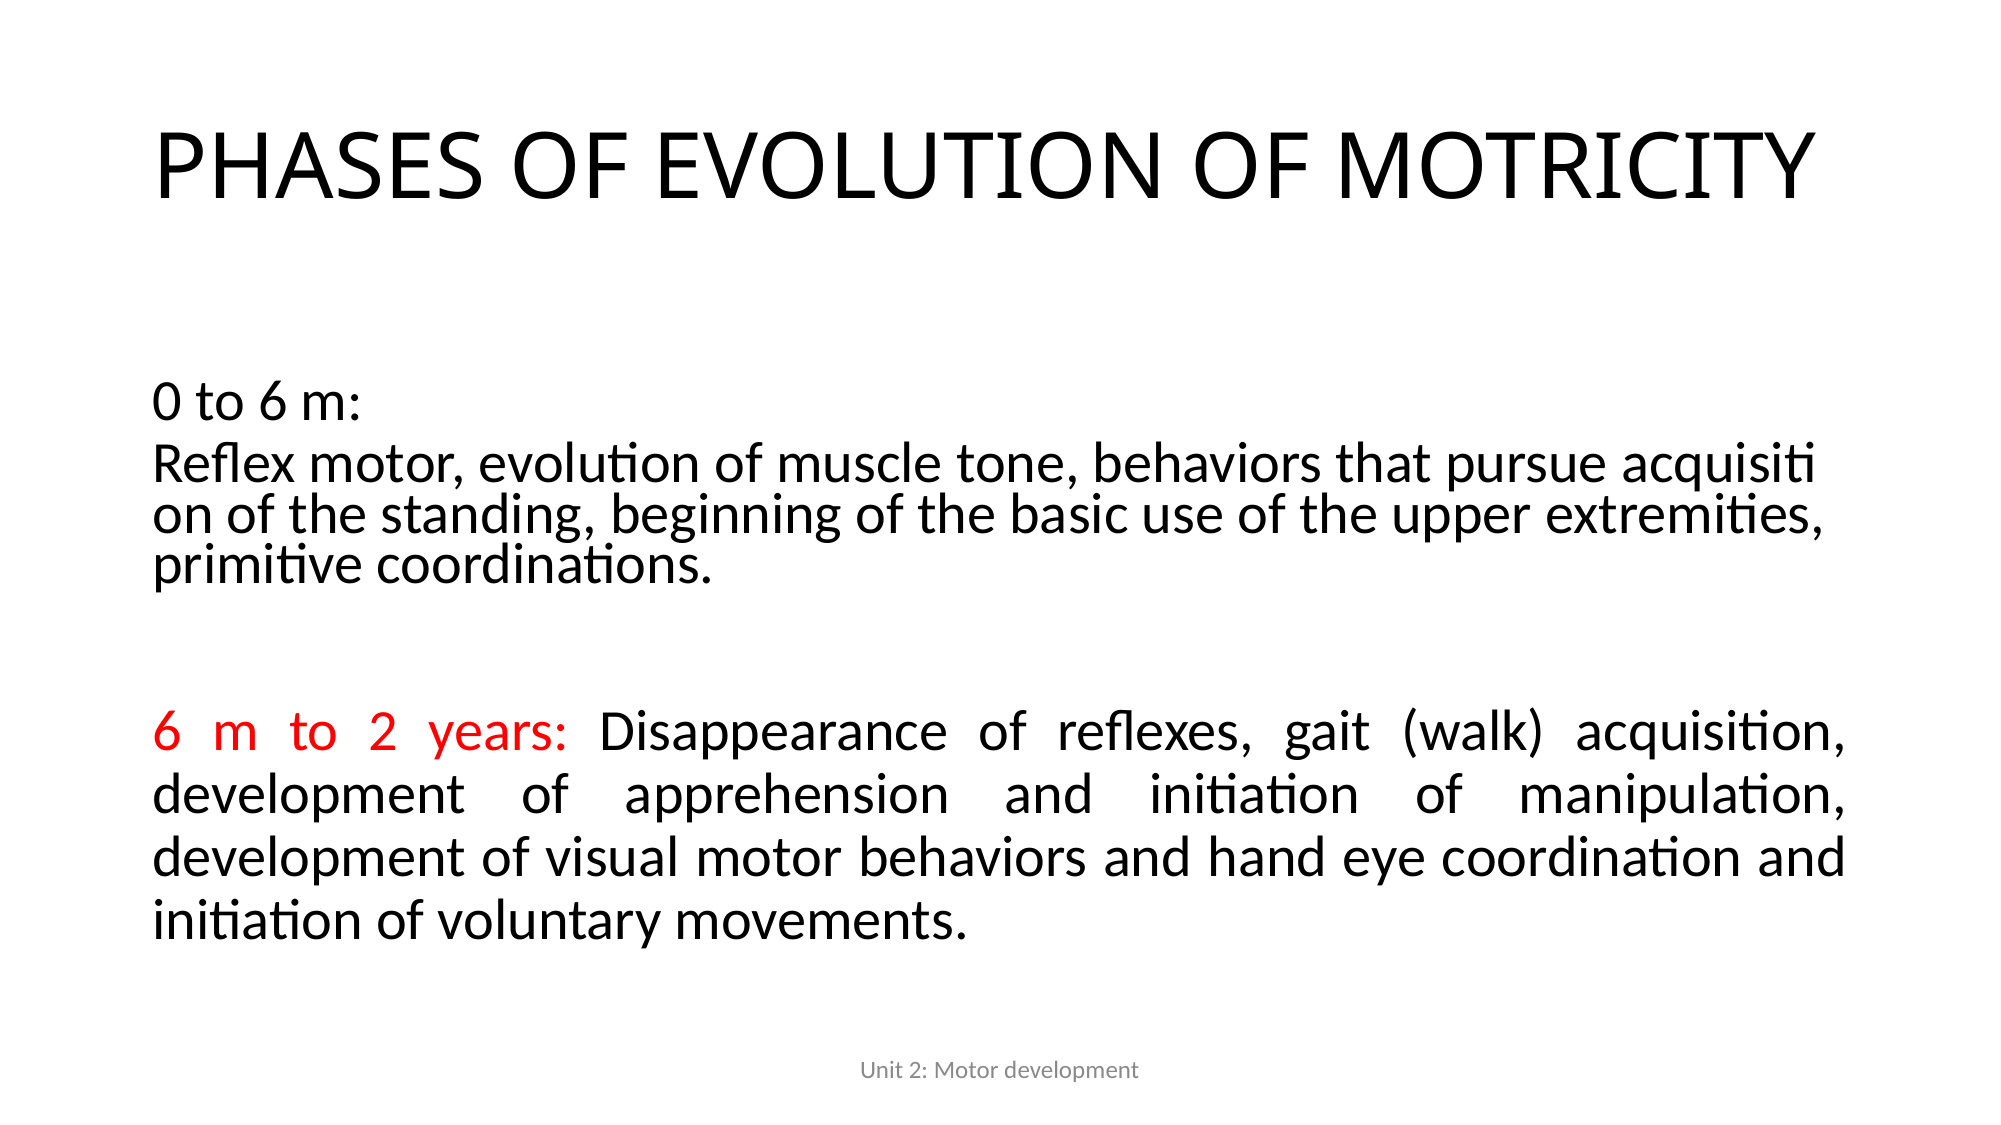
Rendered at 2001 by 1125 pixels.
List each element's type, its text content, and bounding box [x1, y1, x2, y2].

list 0 to 6 m:Reflex motor, evolution of muscle tone, behaviors that pursue acquisition of the standing, beginning of the basic use of the upper extremities, primitive coordinations. 6 m to 2 years: Disappearance of reflexes, gait (walk) acquisition, development of apprehension and initiation of manipulation, development of visual motor behaviors and hand eye coordination and initiation of voluntary movements. [137, 299, 1863, 1014]
text_box Unit 2: Motor development [662, 1042, 1338, 1103]
title PHASES OF EVOLUTION OF MOTRICITY [137, 59, 1863, 278]
